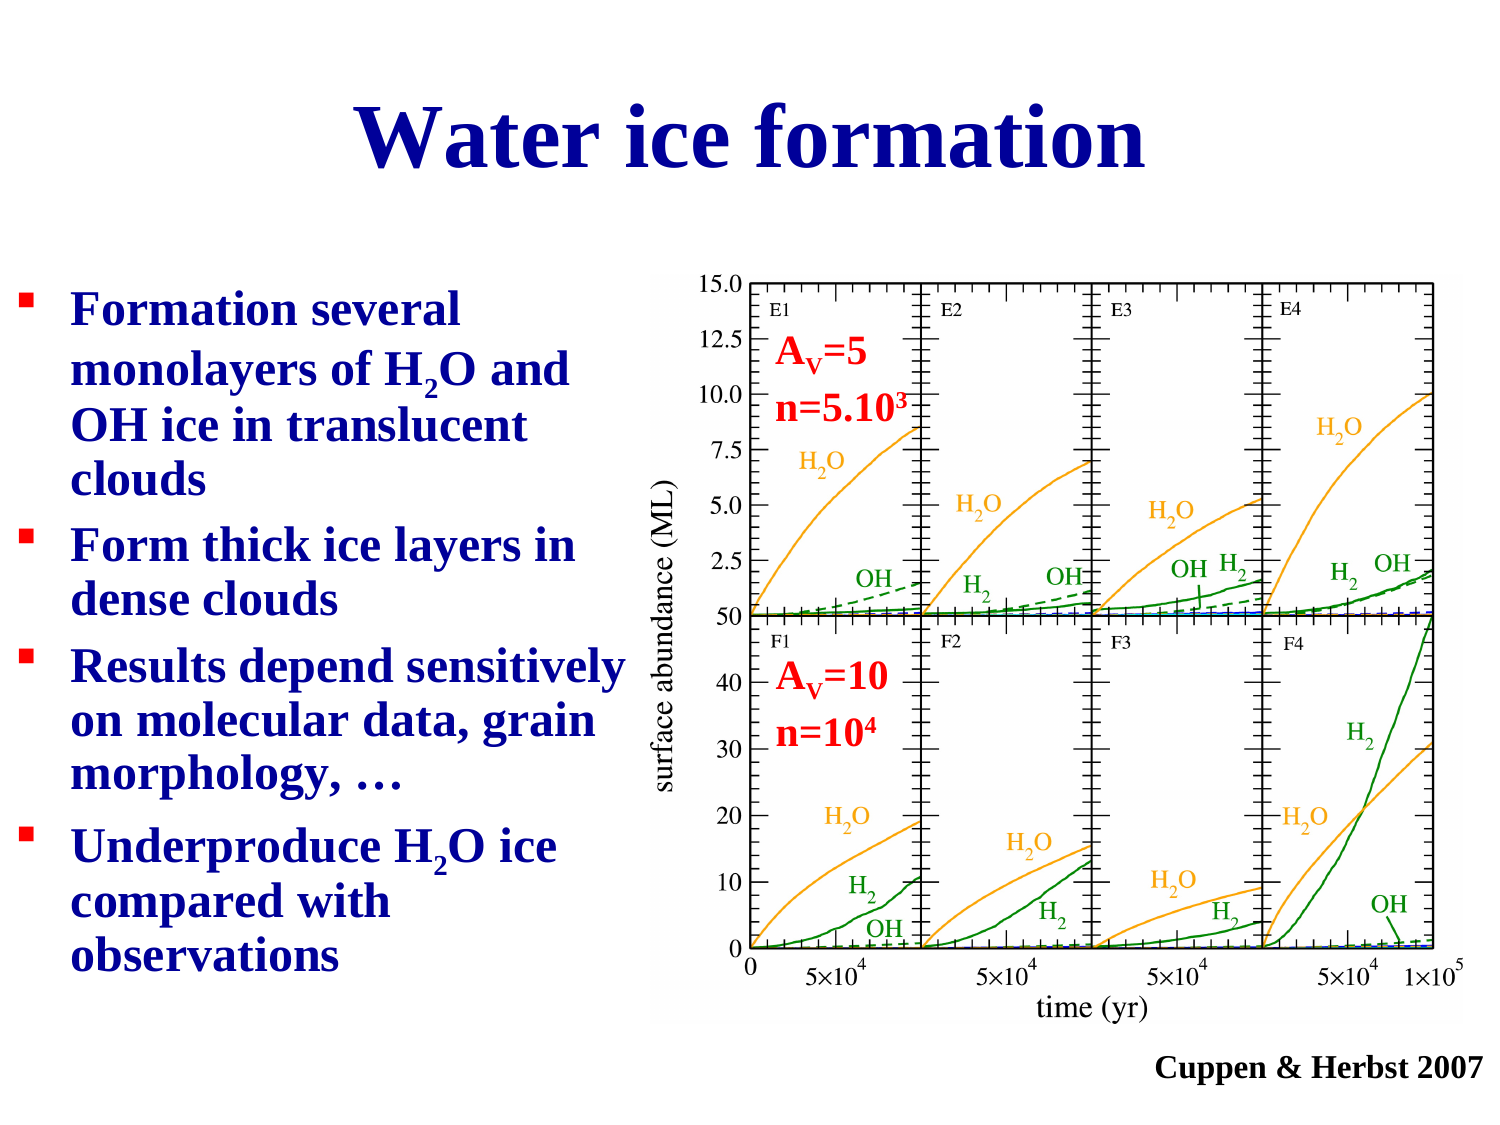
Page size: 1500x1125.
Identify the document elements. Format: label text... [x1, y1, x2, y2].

title Water ice formation [112, 37, 1388, 225]
list Formation several monolayers of H2O and OH ice in translucent clouds Form thick ice layers in dense clouds Results depend sensitively on molecular data, grain morphology, … Underproduce H2O ice compared with observations [0, 274, 650, 991]
picture [650, 274, 1463, 1024]
text_box AV=5 n=5.103 [760, 314, 923, 438]
text_box AV=10 n=104 [760, 639, 905, 763]
text_box Cuppen & Herbst 2007 [1139, 1037, 1500, 1093]
